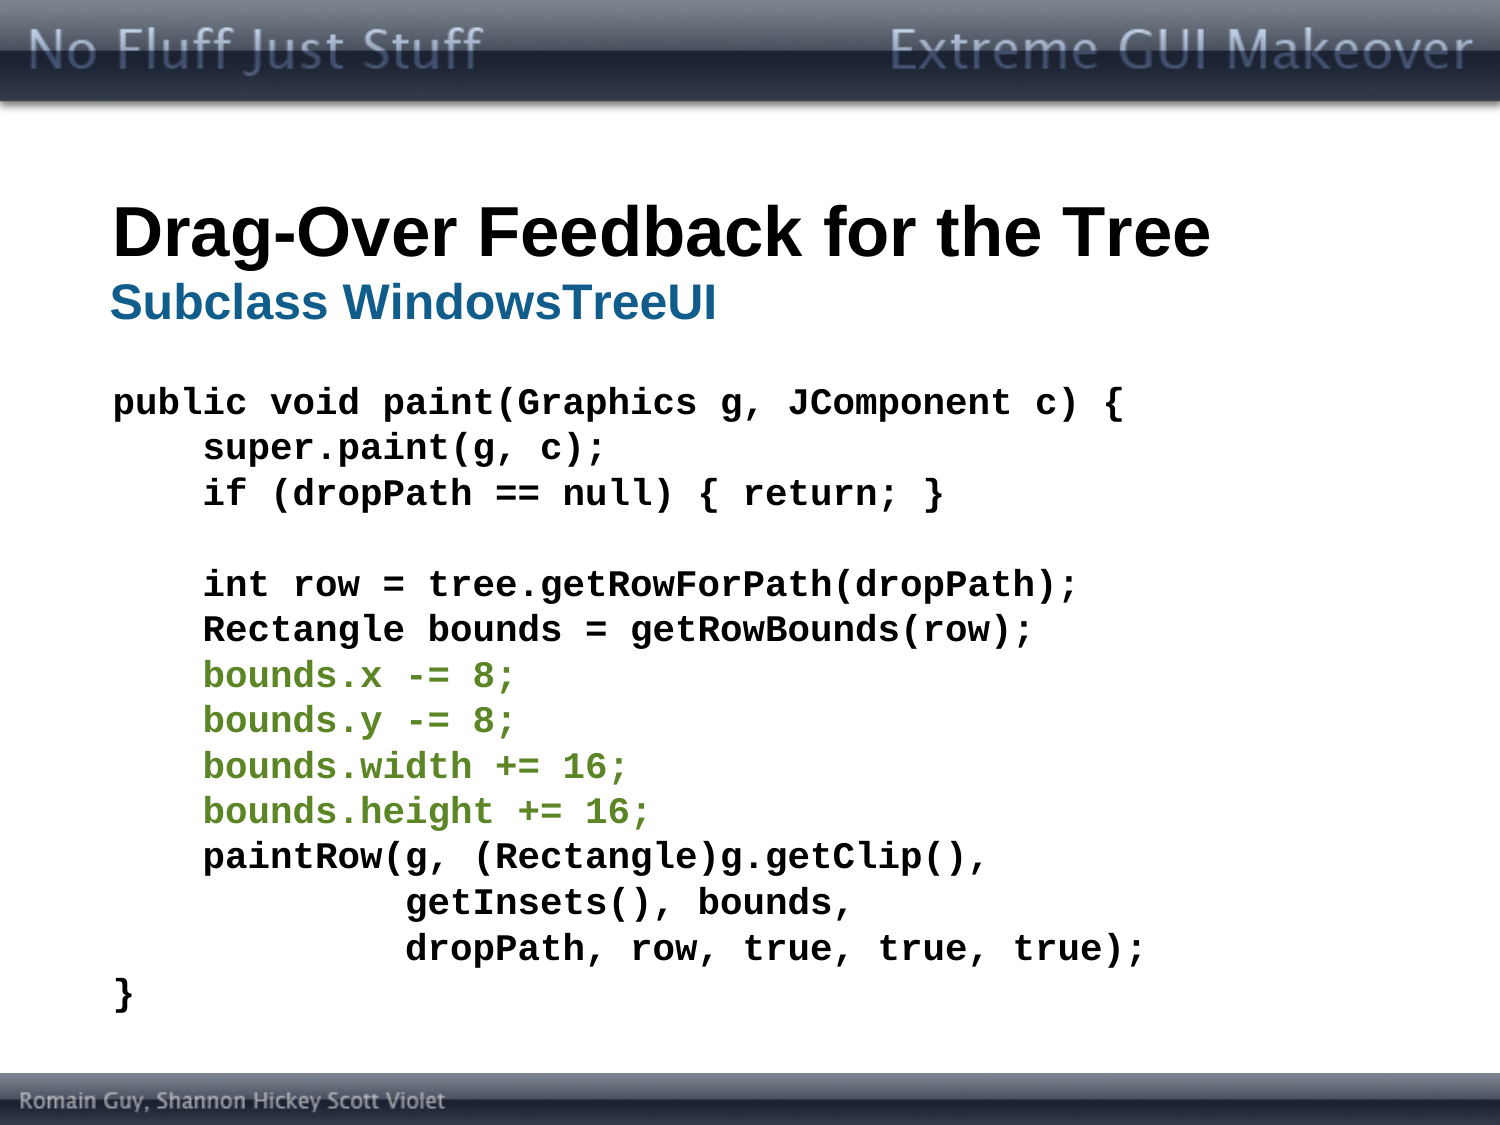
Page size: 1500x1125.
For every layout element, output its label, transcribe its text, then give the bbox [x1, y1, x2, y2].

text_box Subclass WindowsTreeUI [101, 262, 1377, 352]
title Drag-Over Feedback for the Tree [112, 119, 1417, 271]
text_box public void paint(Graphics g, JComponent c) { super.paint(g, c); if (dropPath == null) { return; } int row = tree.getRowForPath(dropPath); Rectangle bounds = getRowBounds(row); bounds.x -= 8; bounds.y -= 8; bounds.width += 16; bounds.height += 16; paintRow(g, (Rectangle)g.getClip(), getInsets(), bounds, dropPath, row, true, true, true); } [112, 337, 1463, 1023]
picture [0, 0, 1500, 114]
picture [0, 1073, 1500, 1125]
